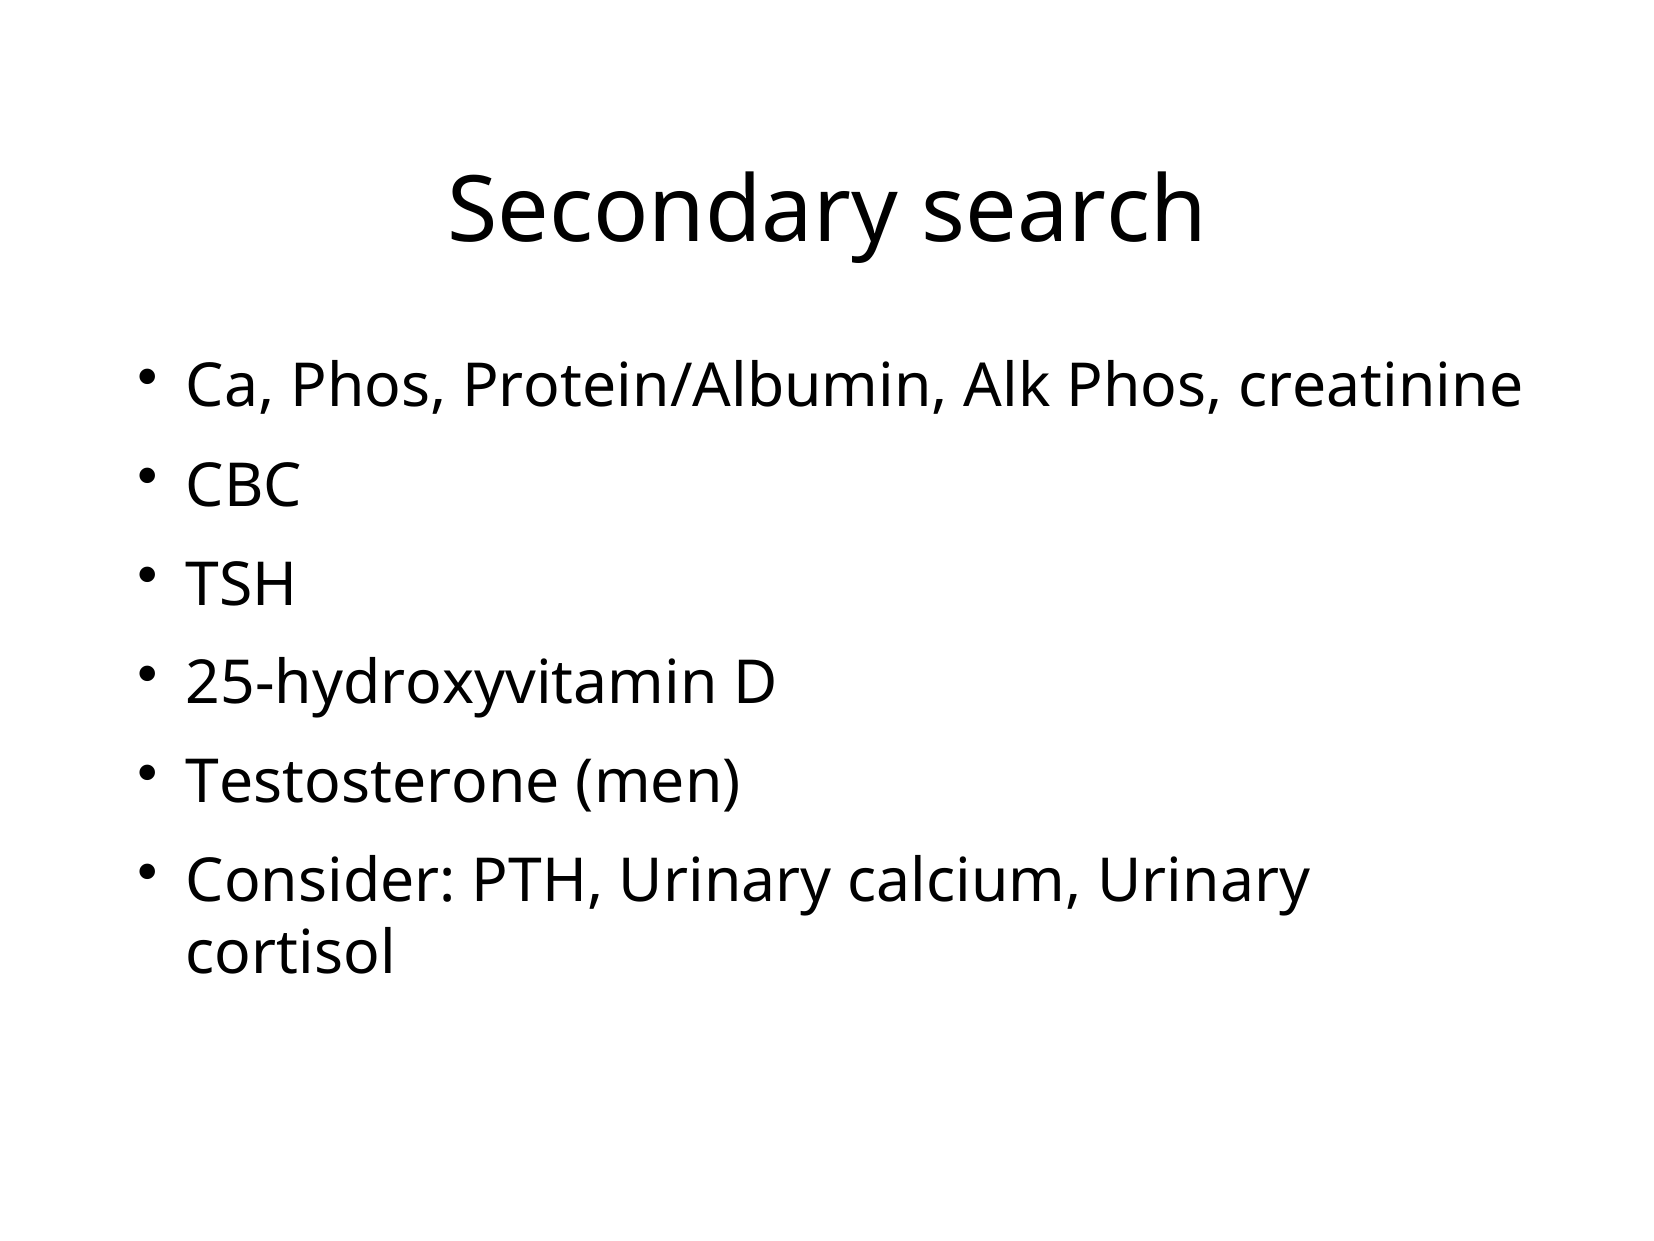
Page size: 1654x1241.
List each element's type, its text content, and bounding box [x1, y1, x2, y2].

title Secondary search [121, 155, 1534, 258]
list Ca, Phos, Protein/Albumin, Alk Phos, creatinine CBC TSH 25-hydroxyvitamin D Testosterone (men) Consider: PTH, Urinary calcium, Urinary cortisol [121, 344, 1534, 1060]
